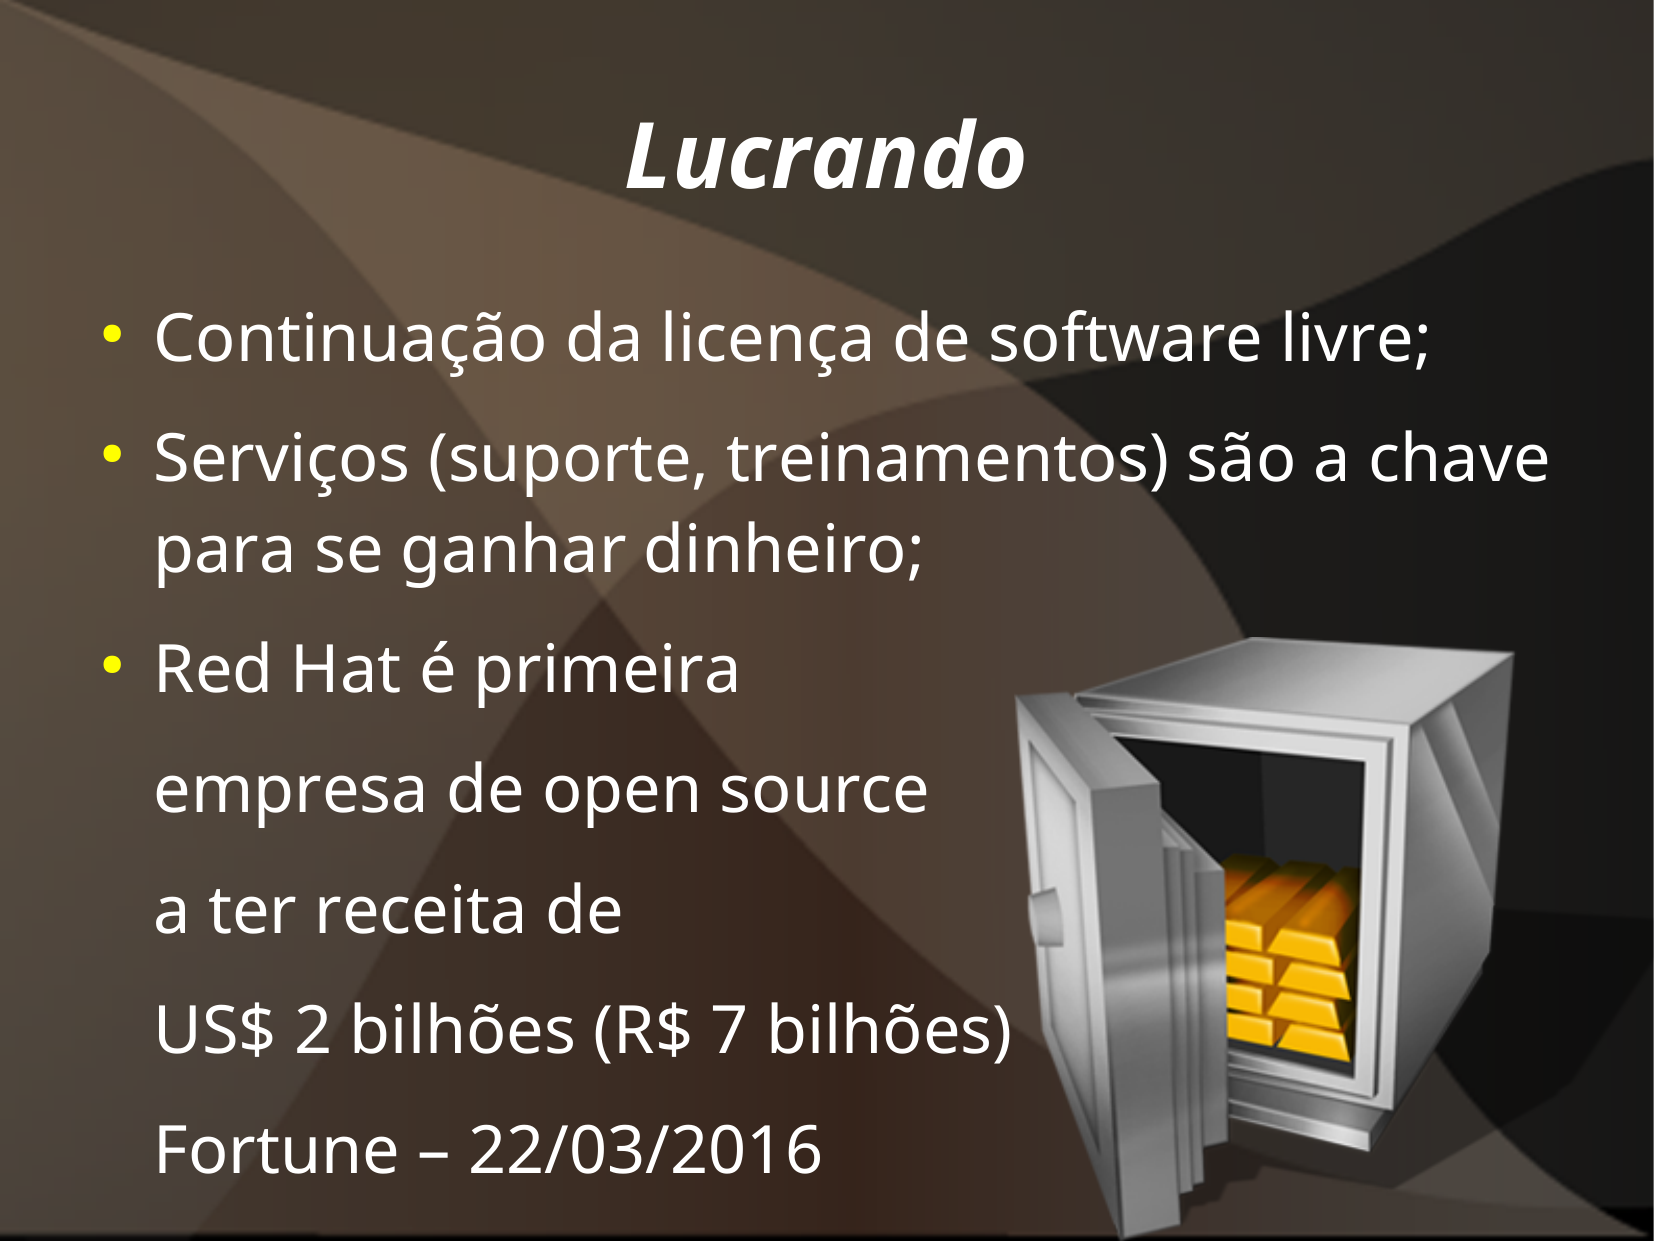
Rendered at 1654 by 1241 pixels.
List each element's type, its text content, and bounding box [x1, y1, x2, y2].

picture [0, 0, 1654, 1241]
title Lucrando [82, 49, 1571, 257]
list Continuação da licença de software livre; Serviços (suporte, treinamentos) são a chave para se ganhar dinheiro; Red Hat é primeira empresa de open source a ter receita de US$ 2 bilhões (R$ 7 bilhões) Fortune – 22/03/2016 [82, 290, 1571, 1012]
